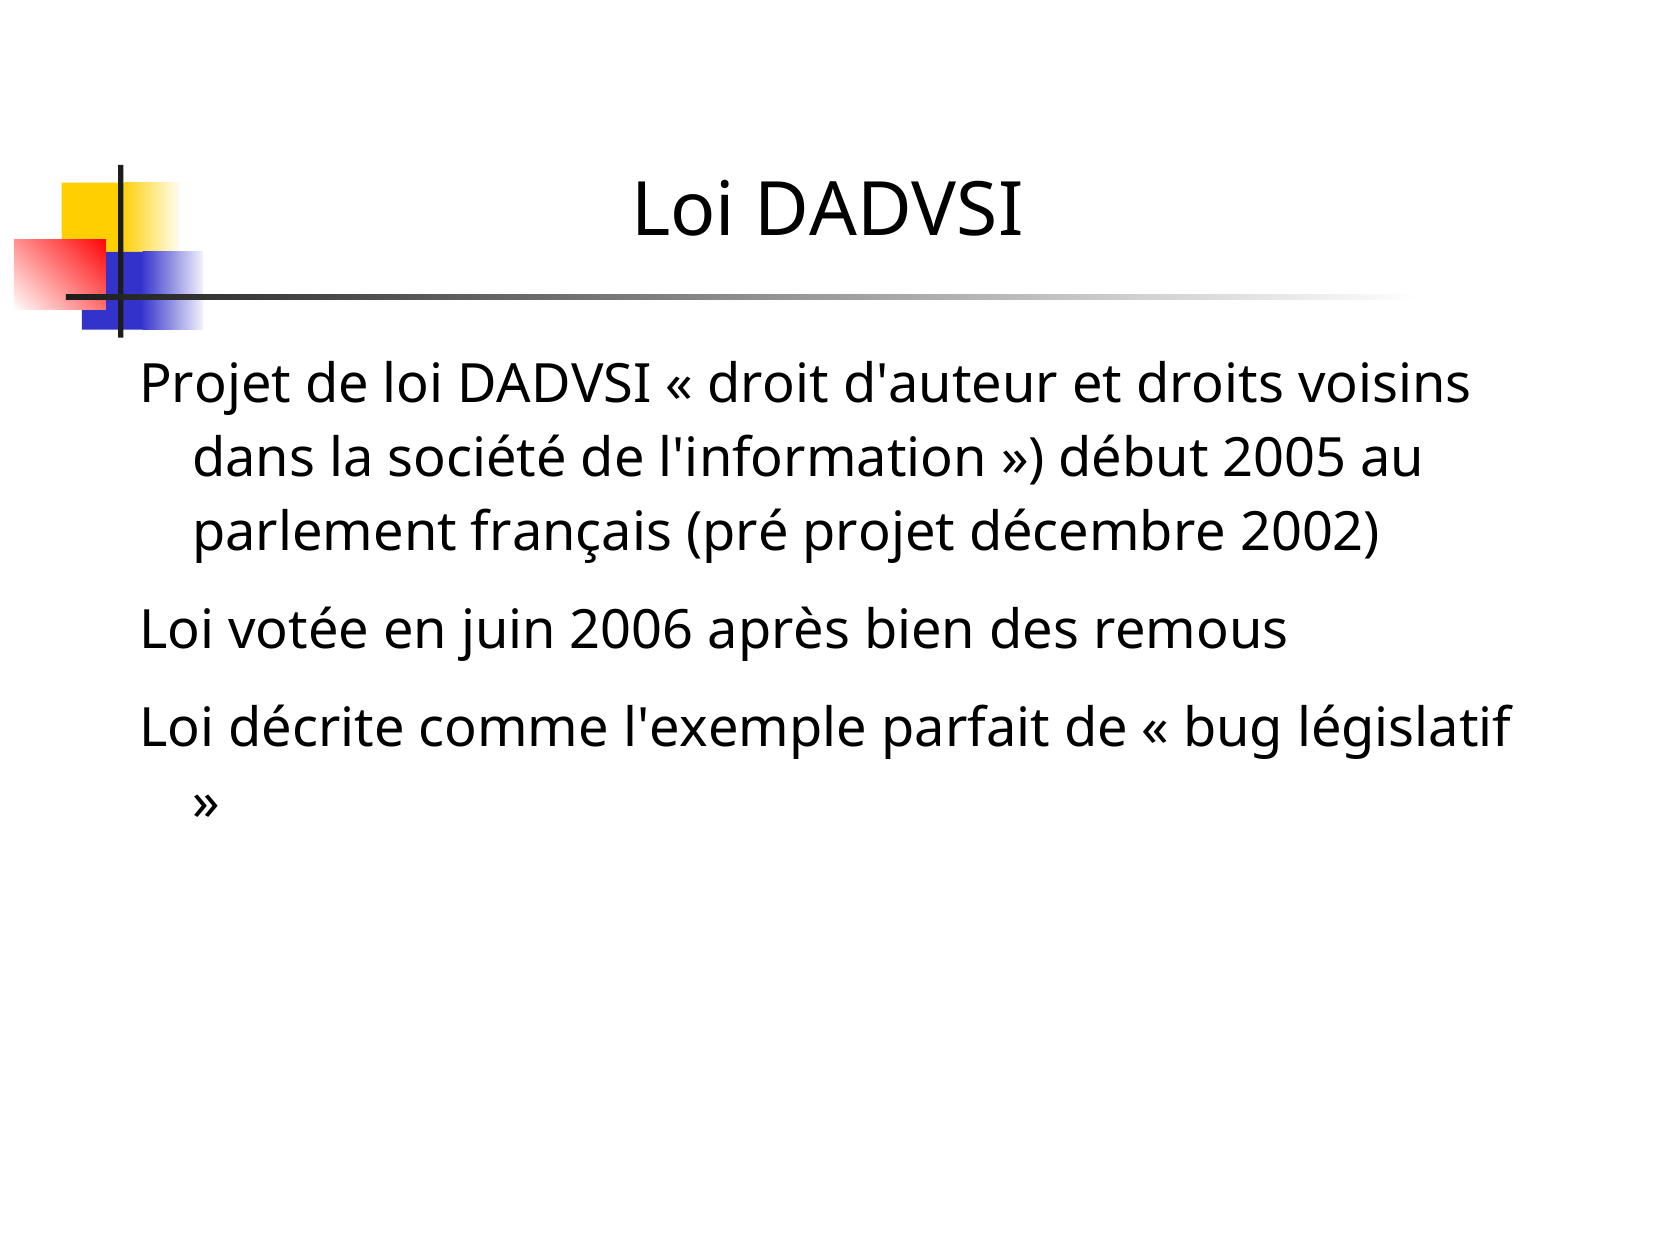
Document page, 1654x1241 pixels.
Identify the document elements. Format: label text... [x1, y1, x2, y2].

list Projet de loi DADVSI « droit d'auteur et droits voisins dans la société de l'information ») début 2005 au parlement français (pré projet décembre 2002) Loi votée en juin 2006 après bien des remous Loi décrite comme l'exemple parfait de « bug législatif » [121, 344, 1534, 1112]
title Loi DADVSI [121, 110, 1534, 303]
